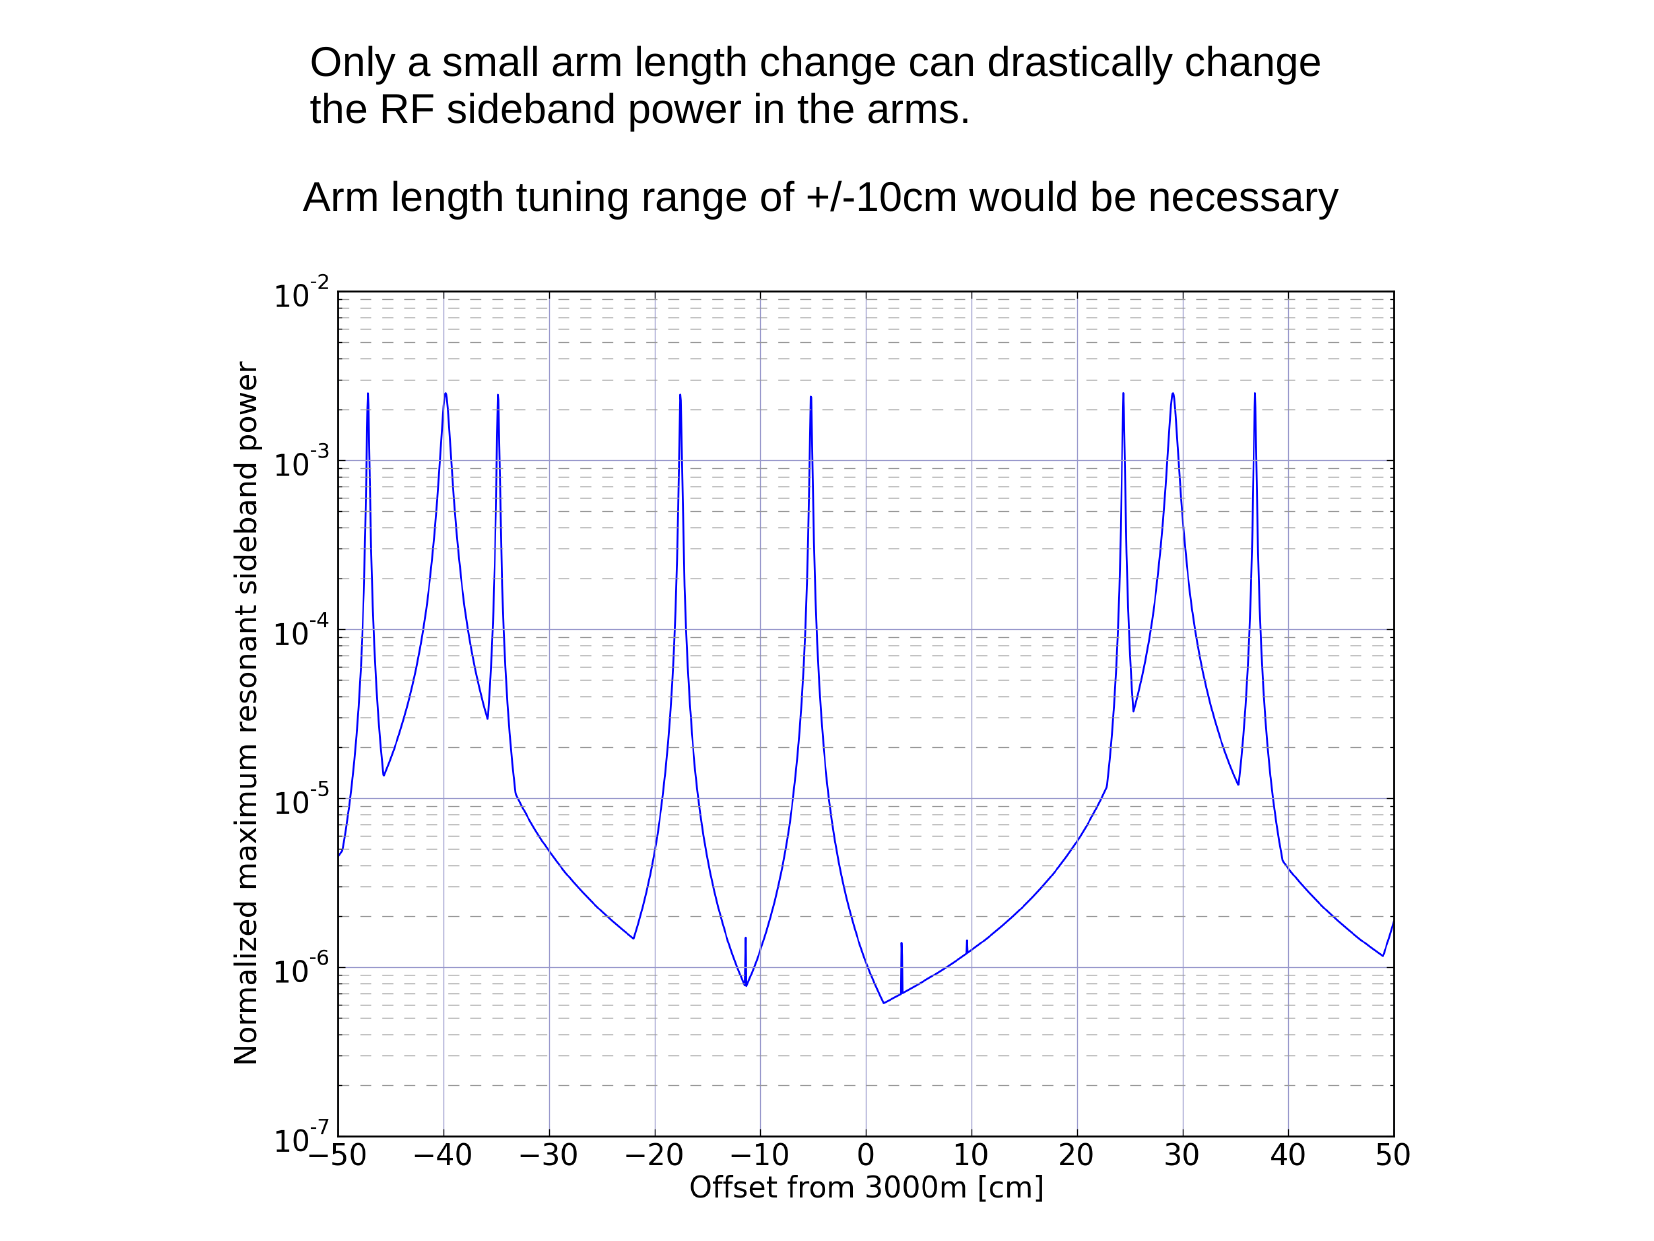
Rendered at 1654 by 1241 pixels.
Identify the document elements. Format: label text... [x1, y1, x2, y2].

text_box Arm length tuning range of +/-10cm would be necessary [288, 166, 1355, 228]
picture [166, 217, 1486, 1241]
text_box Only a small arm length change can drastically change the RF sideband power in the arms. [295, 31, 1338, 140]
